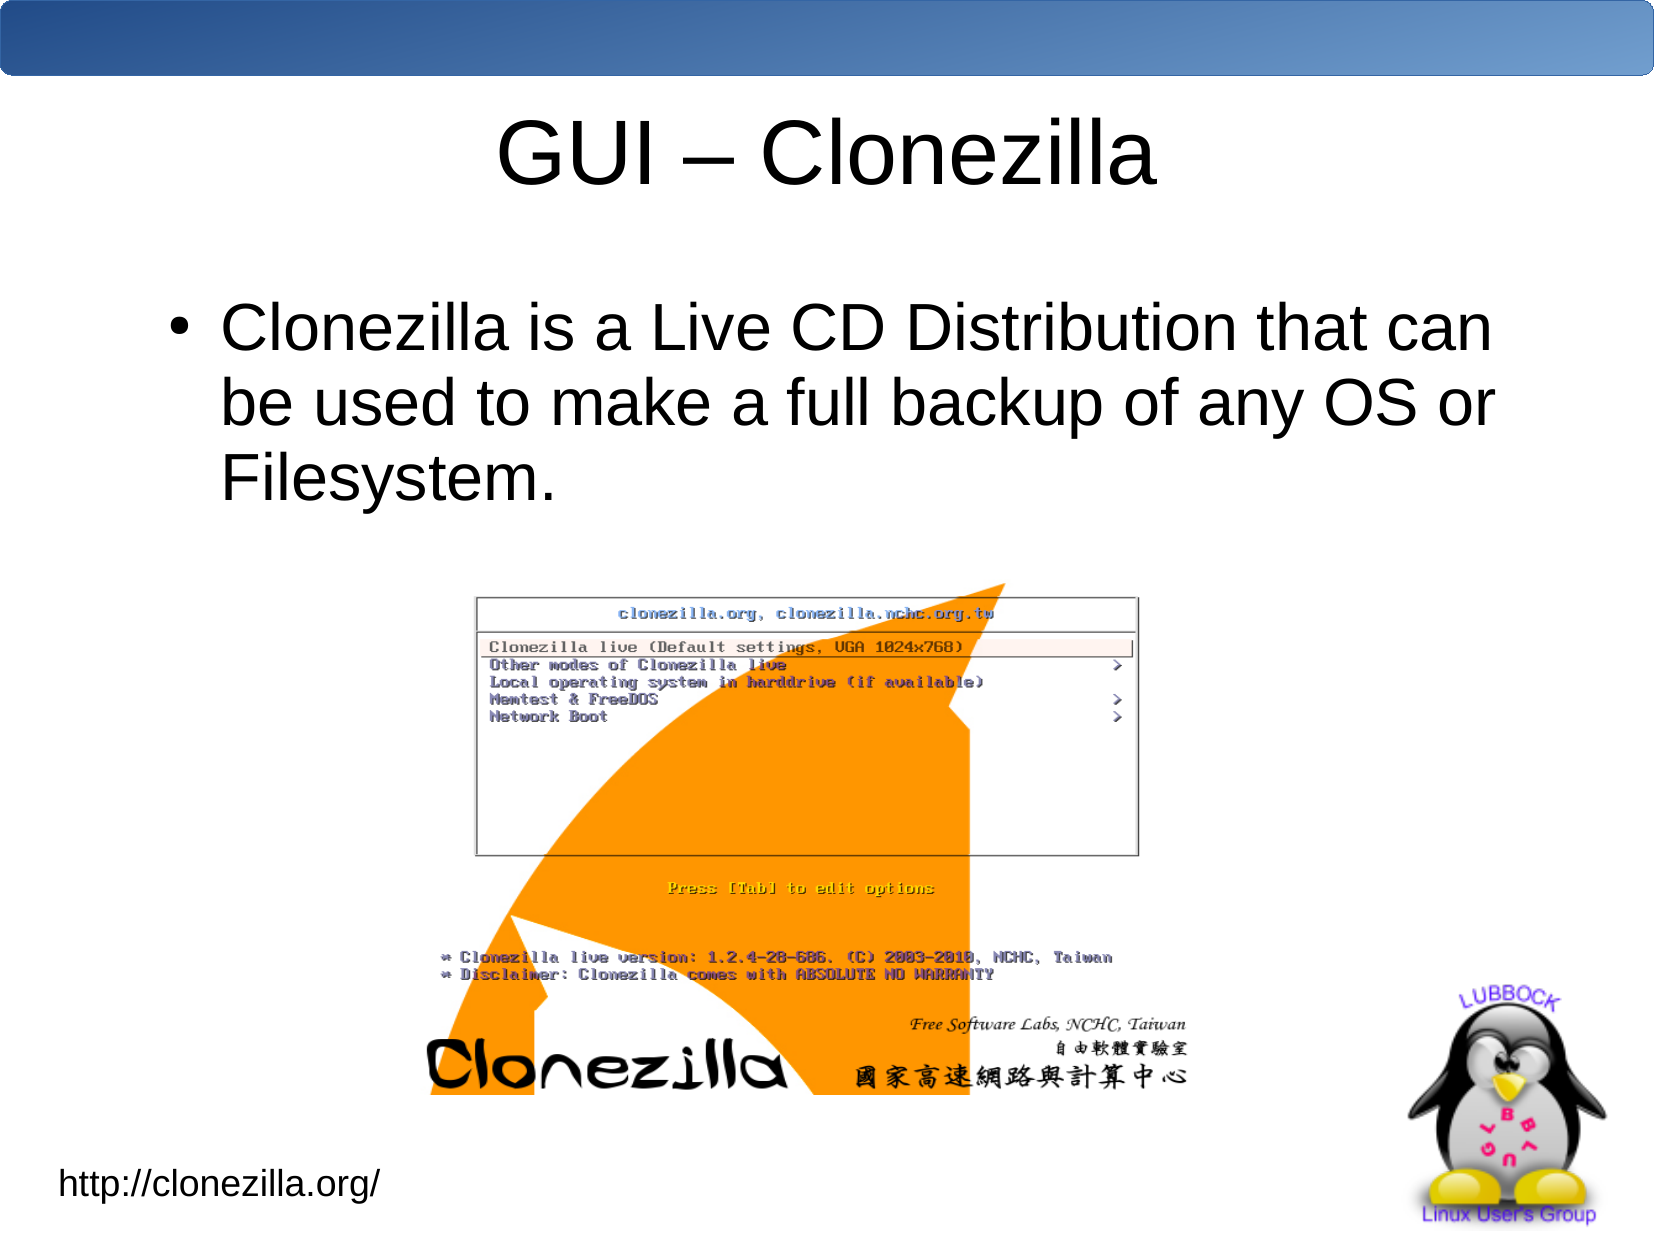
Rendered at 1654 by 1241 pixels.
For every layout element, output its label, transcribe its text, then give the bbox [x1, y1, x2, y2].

title GUI – Clonezilla [82, 76, 1571, 257]
text_box http://clonezilla.org/ [43, 1155, 601, 1212]
list Clonezilla is a Live CD Distribution that can be used to make a full backup of any OS or Filesystem. [150, 290, 1501, 1010]
text_box [0, 0, 1654, 76]
picture [411, 579, 1201, 1096]
picture [1380, 974, 1636, 1231]
